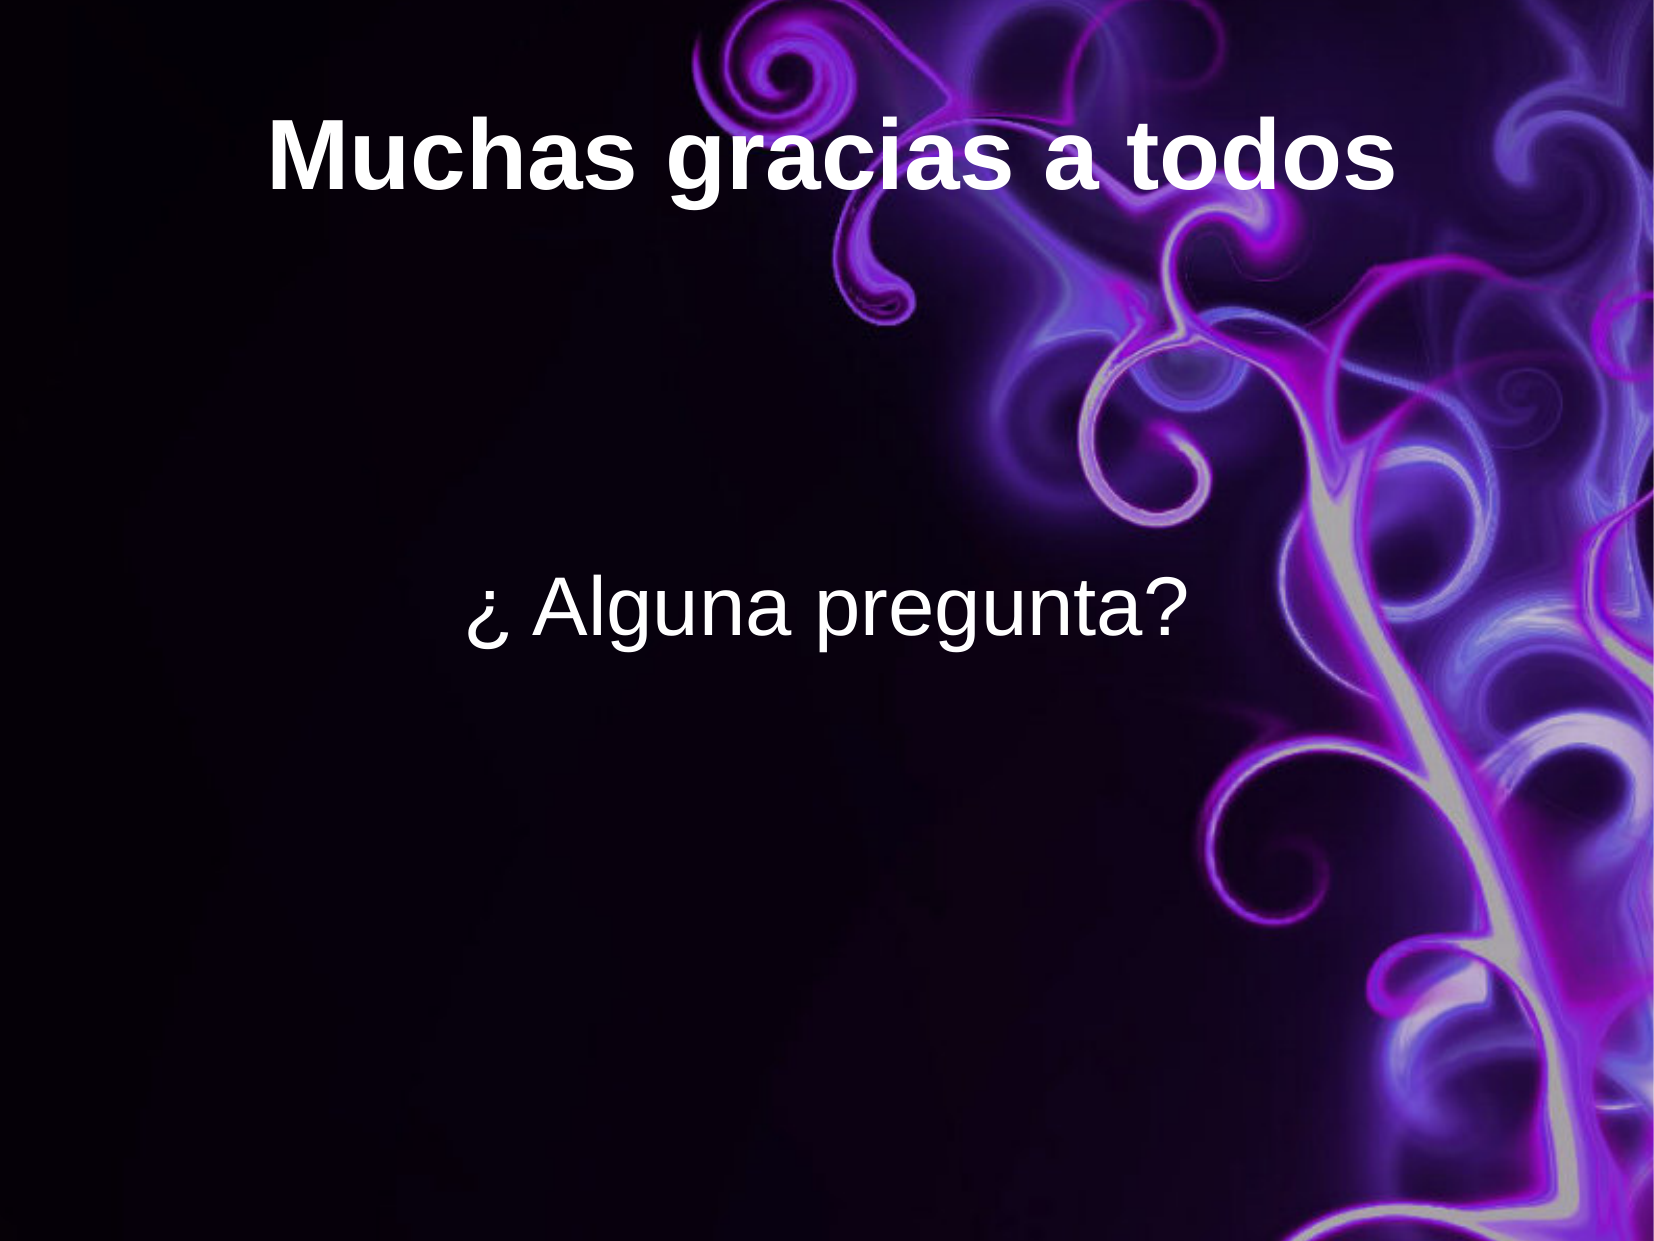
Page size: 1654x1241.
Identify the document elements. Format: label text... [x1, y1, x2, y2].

subtitle ¿ Alguna pregunta? [82, 290, 1571, 1109]
title Muchas gracias a todos [88, 59, 1577, 252]
picture [426, 252, 1227, 290]
